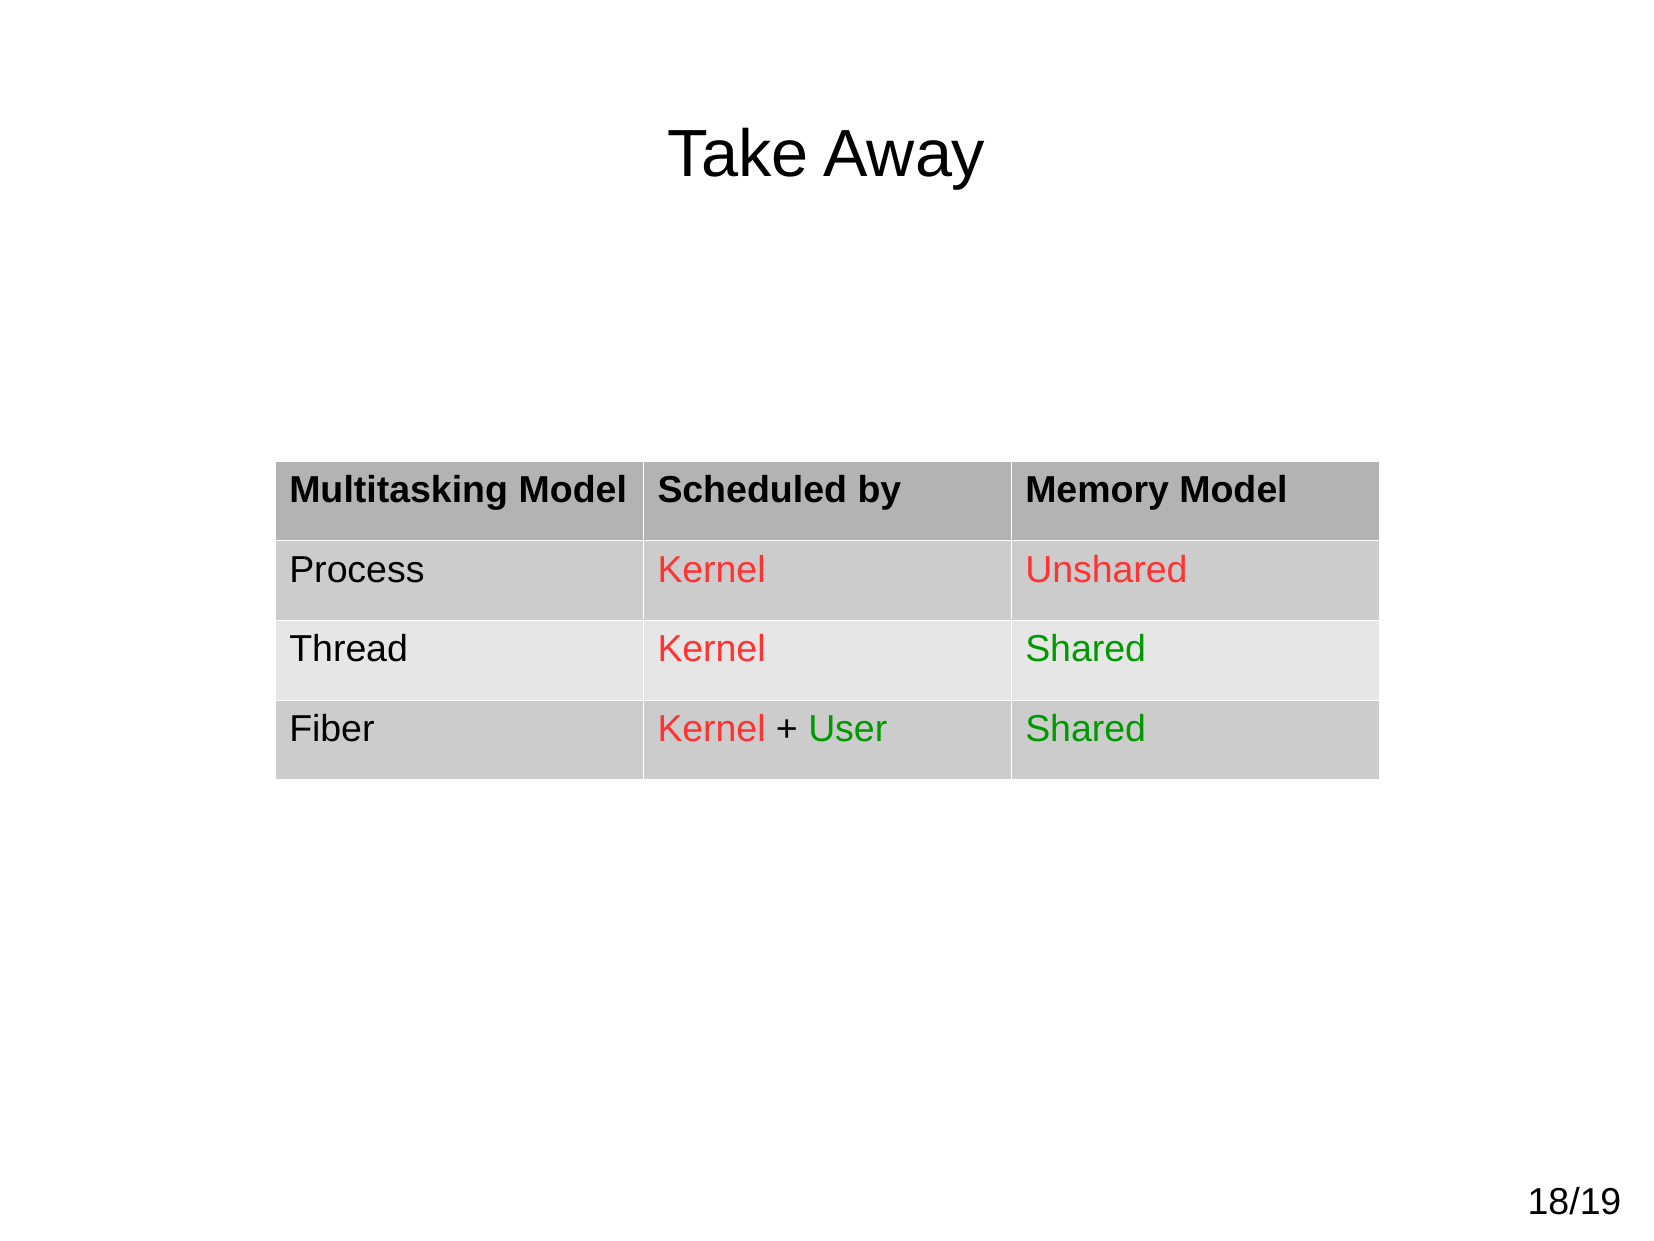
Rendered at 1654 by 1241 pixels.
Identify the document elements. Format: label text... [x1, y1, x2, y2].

table_cell Thread [276, 621, 643, 700]
table_cell Shared [1012, 621, 1379, 700]
title Take Away [82, 49, 1571, 257]
table_header Multitasking Model [276, 462, 643, 540]
table_cell Process [276, 541, 643, 620]
table_cell Kernel [644, 621, 1011, 700]
table_header Scheduled by [644, 462, 1011, 540]
table_cell Kernel + User [644, 701, 1011, 779]
table_cell Kernel [644, 541, 1011, 620]
table_cell Unshared [1012, 541, 1379, 620]
table_cell Shared [1012, 701, 1379, 779]
table_header Memory Model [1012, 462, 1379, 540]
table_cell Fiber [276, 701, 643, 779]
